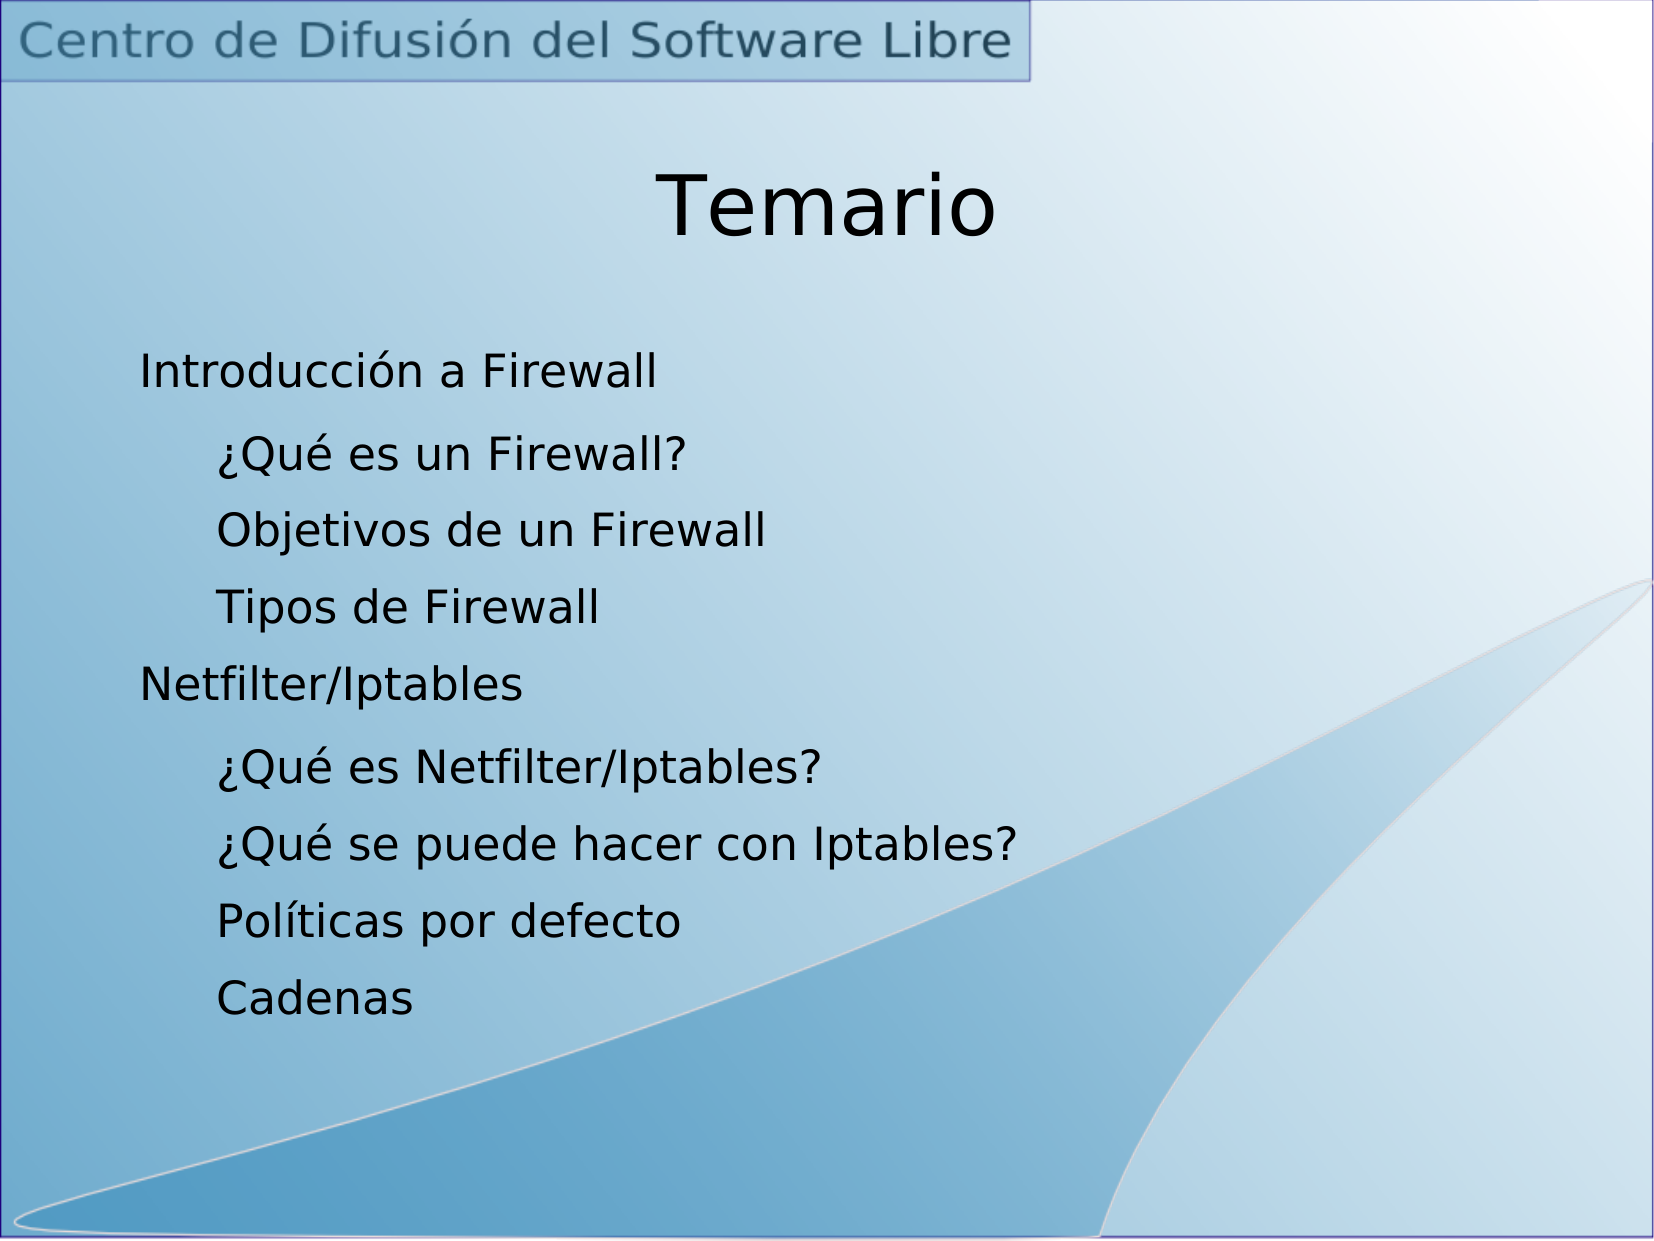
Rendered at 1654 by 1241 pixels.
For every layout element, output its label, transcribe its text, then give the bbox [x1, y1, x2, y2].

title Temario [121, 102, 1534, 311]
list Introducción a Firewall ¿Qué es un Firewall? Objetivos de un Firewall Tipos de Firewall Netfilter/Iptables ¿Qué es Netfilter/Iptables? ¿Qué se puede hacer con Iptables? Políticas por defecto Cadenas [121, 344, 1534, 1127]
picture [0, 0, 1654, 1241]
